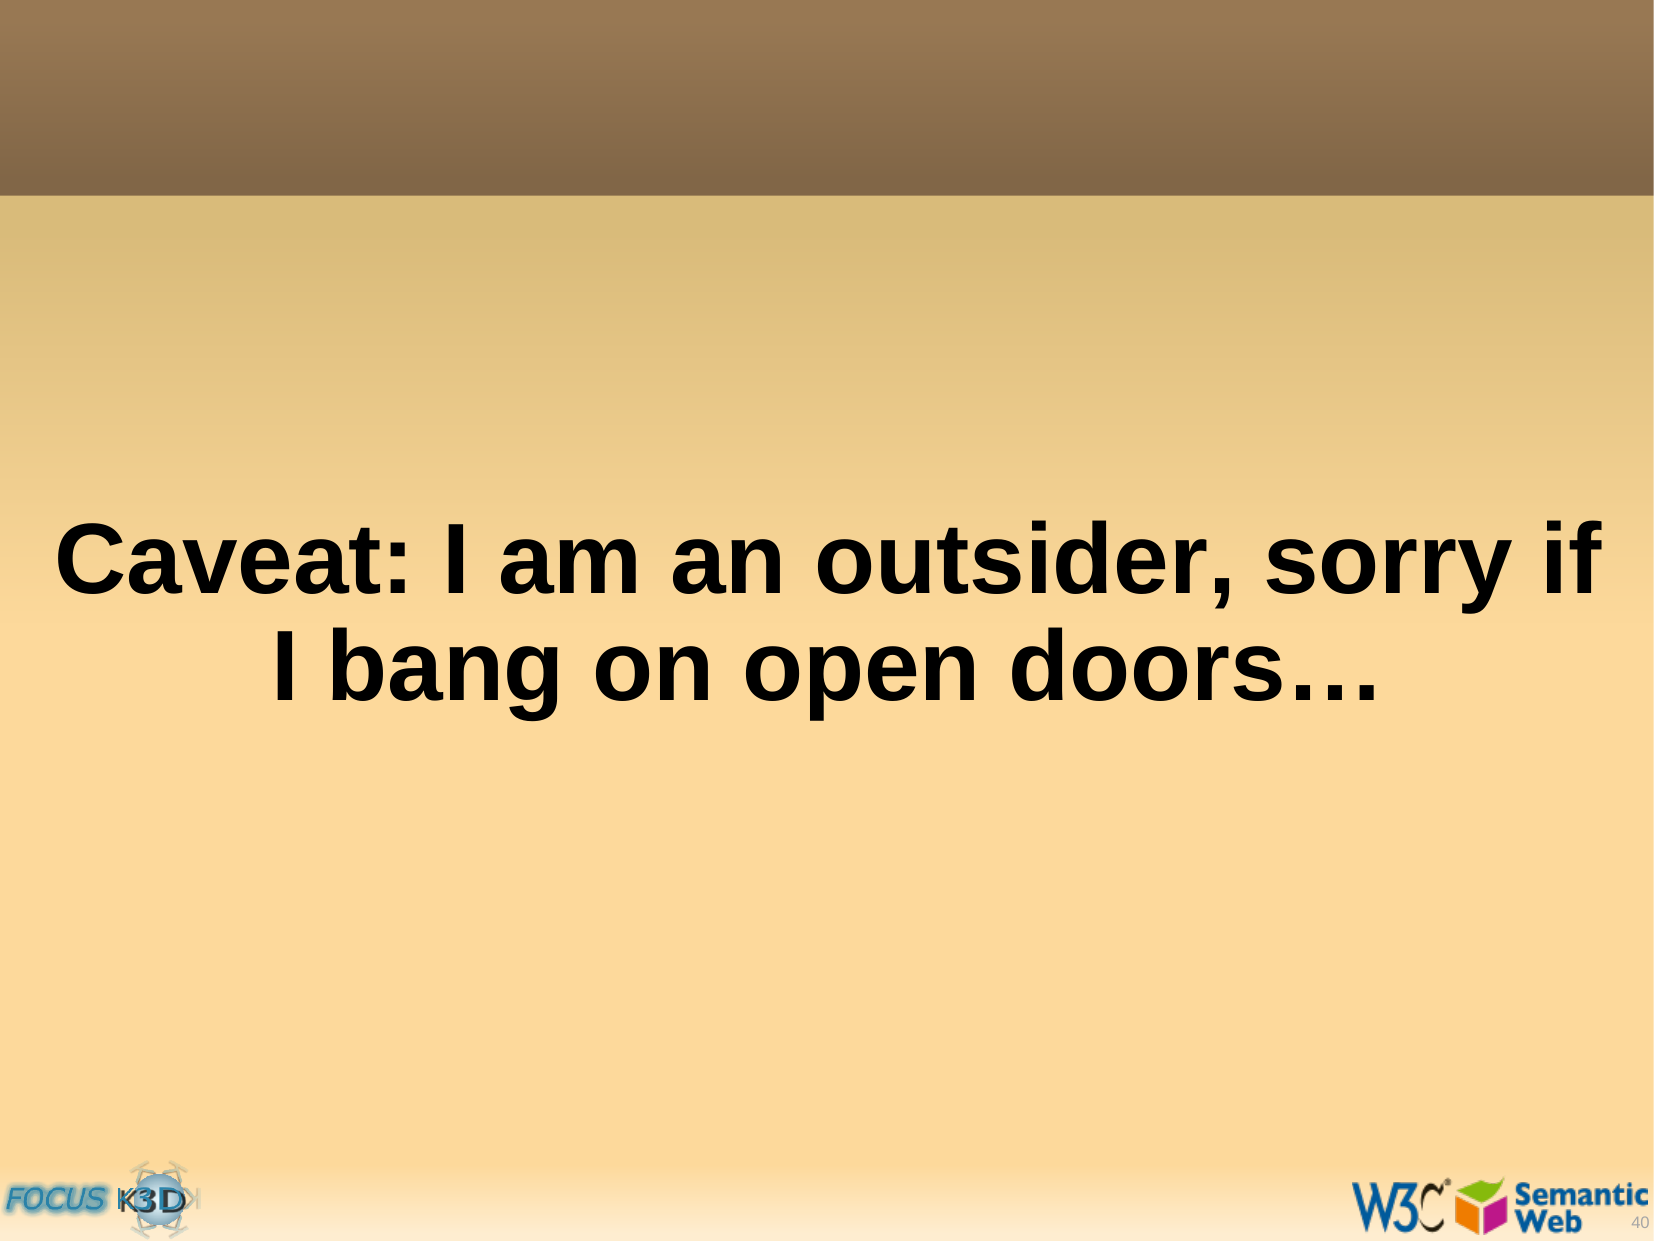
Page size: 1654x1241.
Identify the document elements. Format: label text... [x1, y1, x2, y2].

text_box Caveat: I am an outsider, sorry if I bang on open doors… [30, 549, 1627, 668]
picture [0, 0, 1654, 1241]
